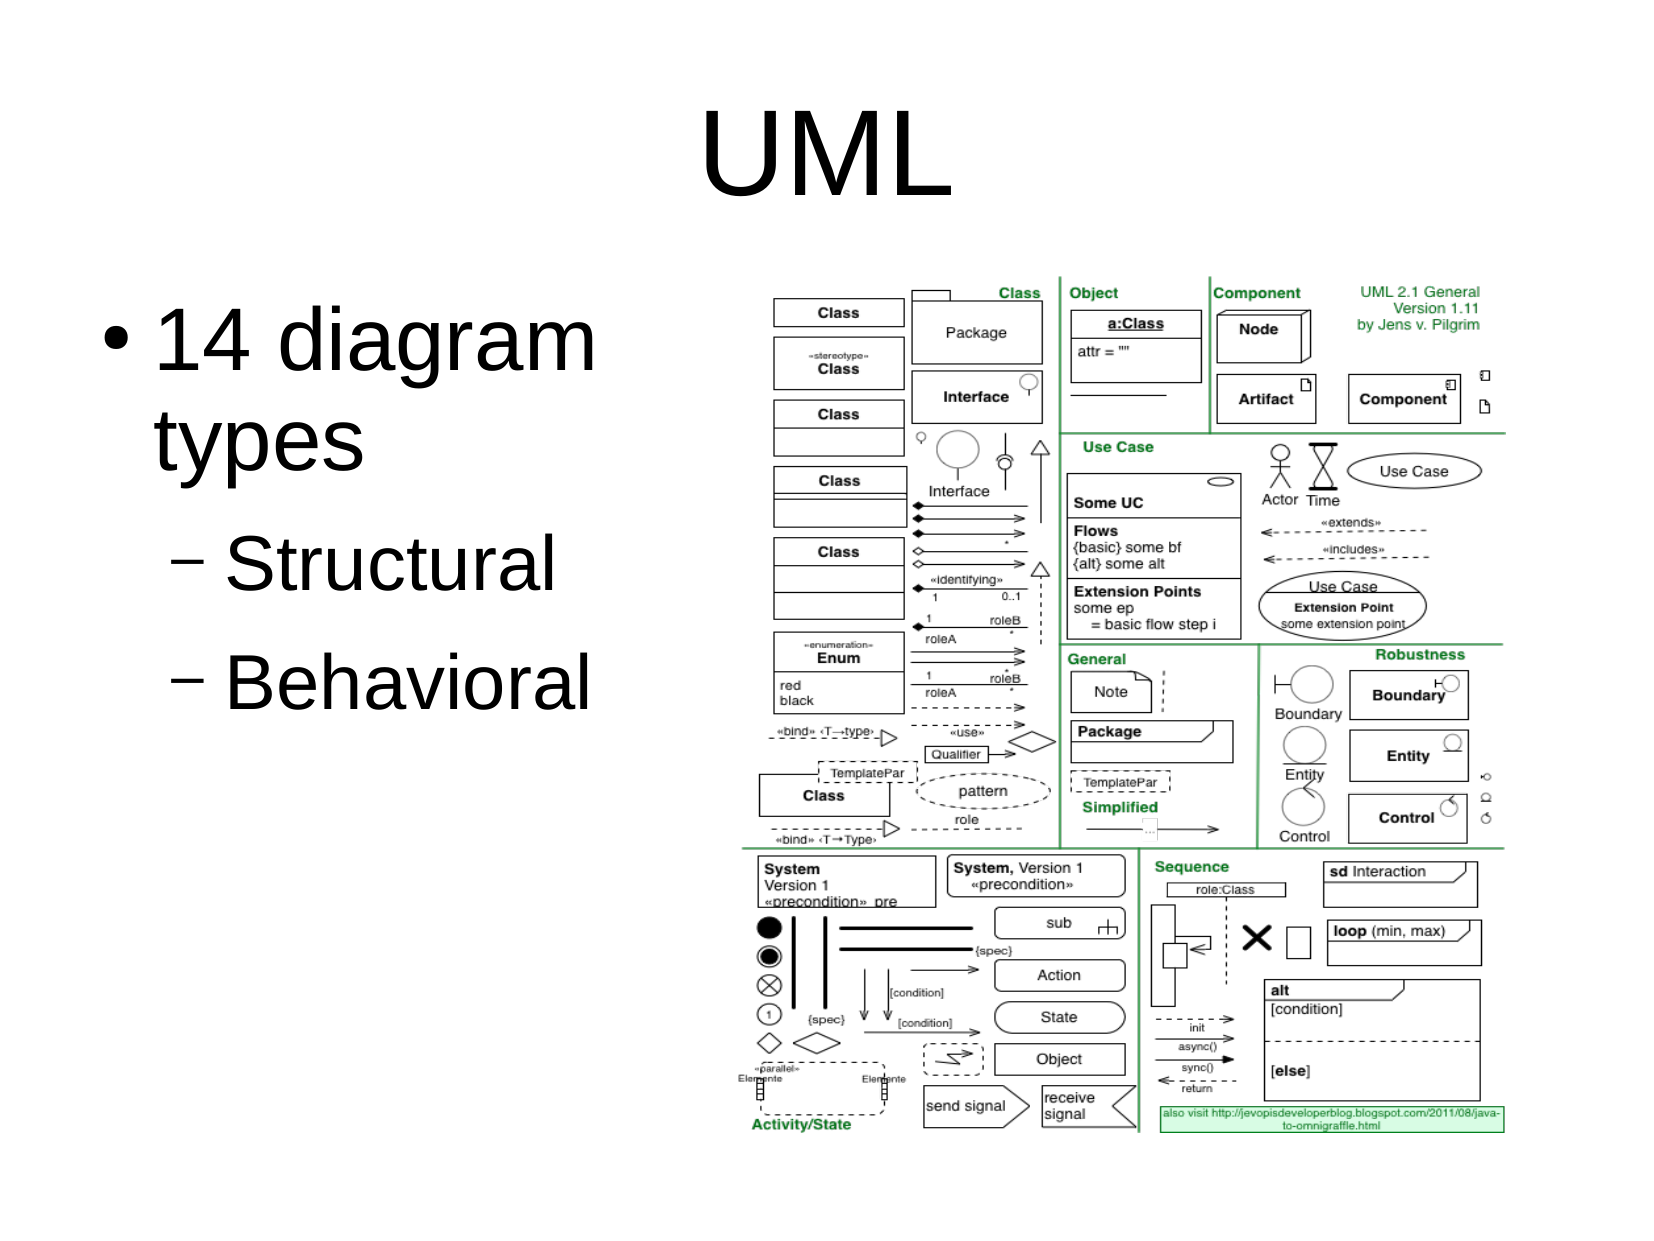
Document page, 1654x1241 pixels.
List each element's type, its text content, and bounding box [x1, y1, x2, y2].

picture [738, 276, 1506, 1133]
list 14 diagram types Structural Behavioral [82, 290, 738, 1010]
title UML [82, 49, 1571, 257]
